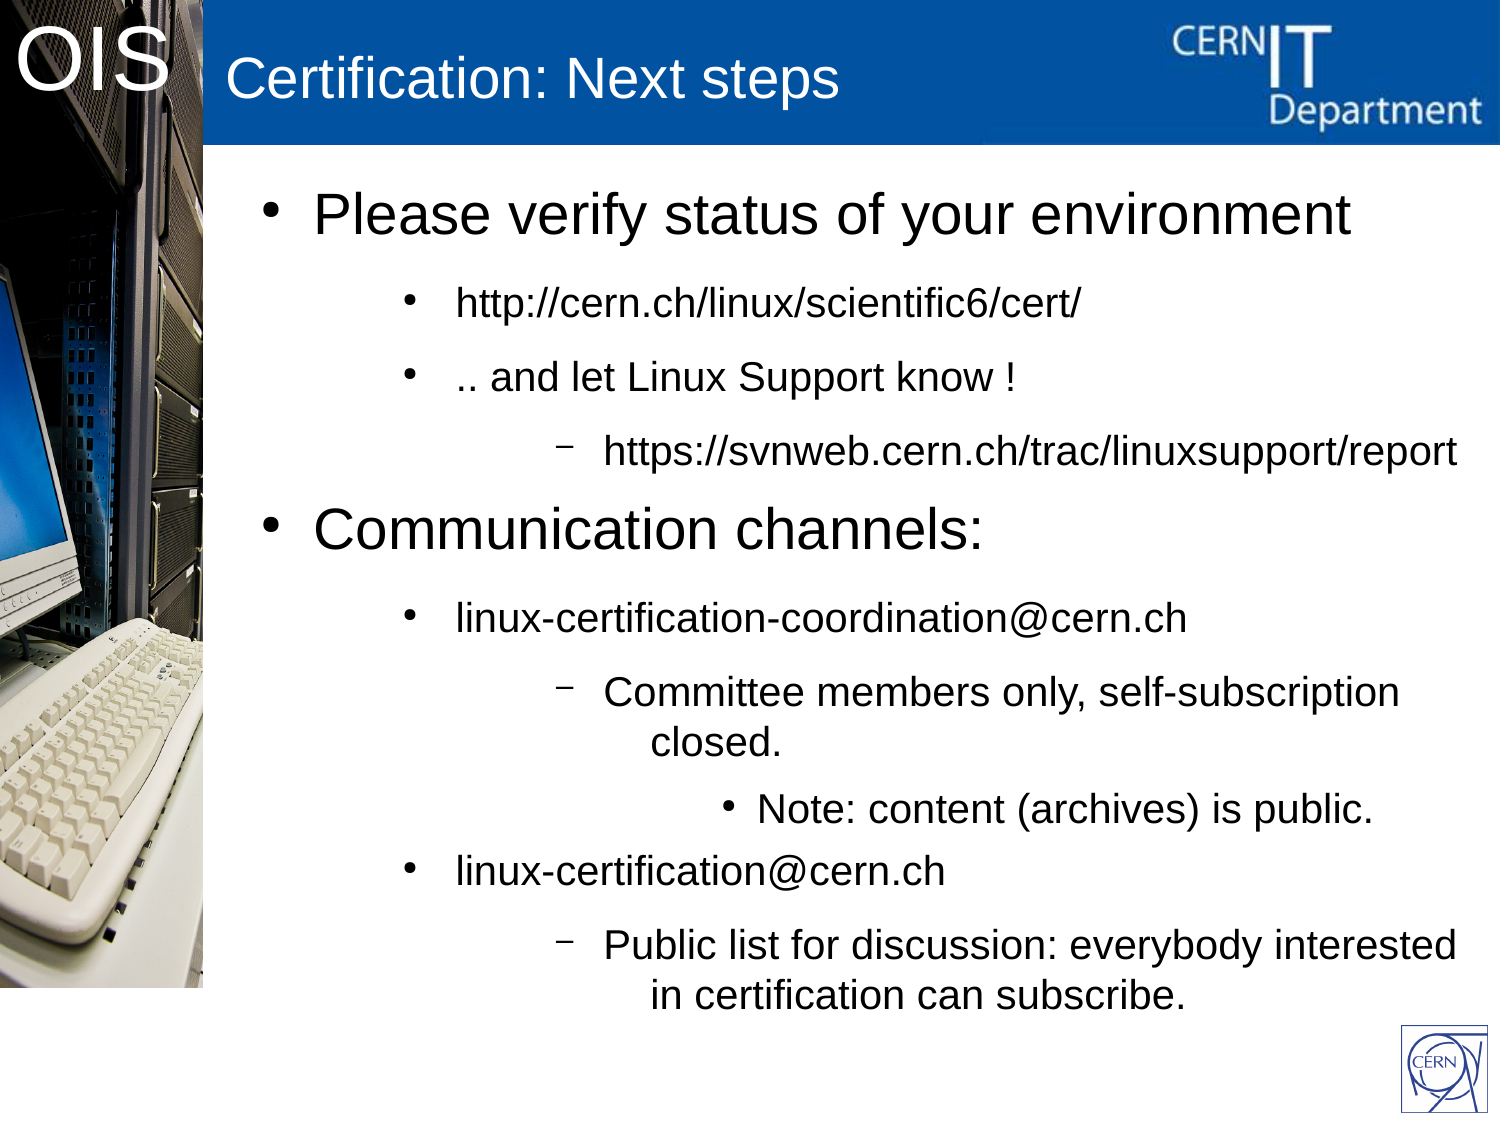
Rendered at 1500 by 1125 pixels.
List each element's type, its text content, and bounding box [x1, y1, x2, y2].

picture [0, 0, 1500, 988]
list Please verify status of your environment http://cern.ch/linux/scientific6/cert/ .. and let Linux Support know ! https://svnweb.cern.ch/trac/linuxsupport/report Communication channels: linux-certification-coordination@cern.ch Committee members only, self-subscription closed. Note: content (archives) is public. linux-certification@cern.ch Public list for discussion: everybody interested in certification can subscribe. [225, 176, 1463, 996]
picture [1401, 1025, 1488, 1113]
title Certification: Next steps [225, 7, 1238, 143]
